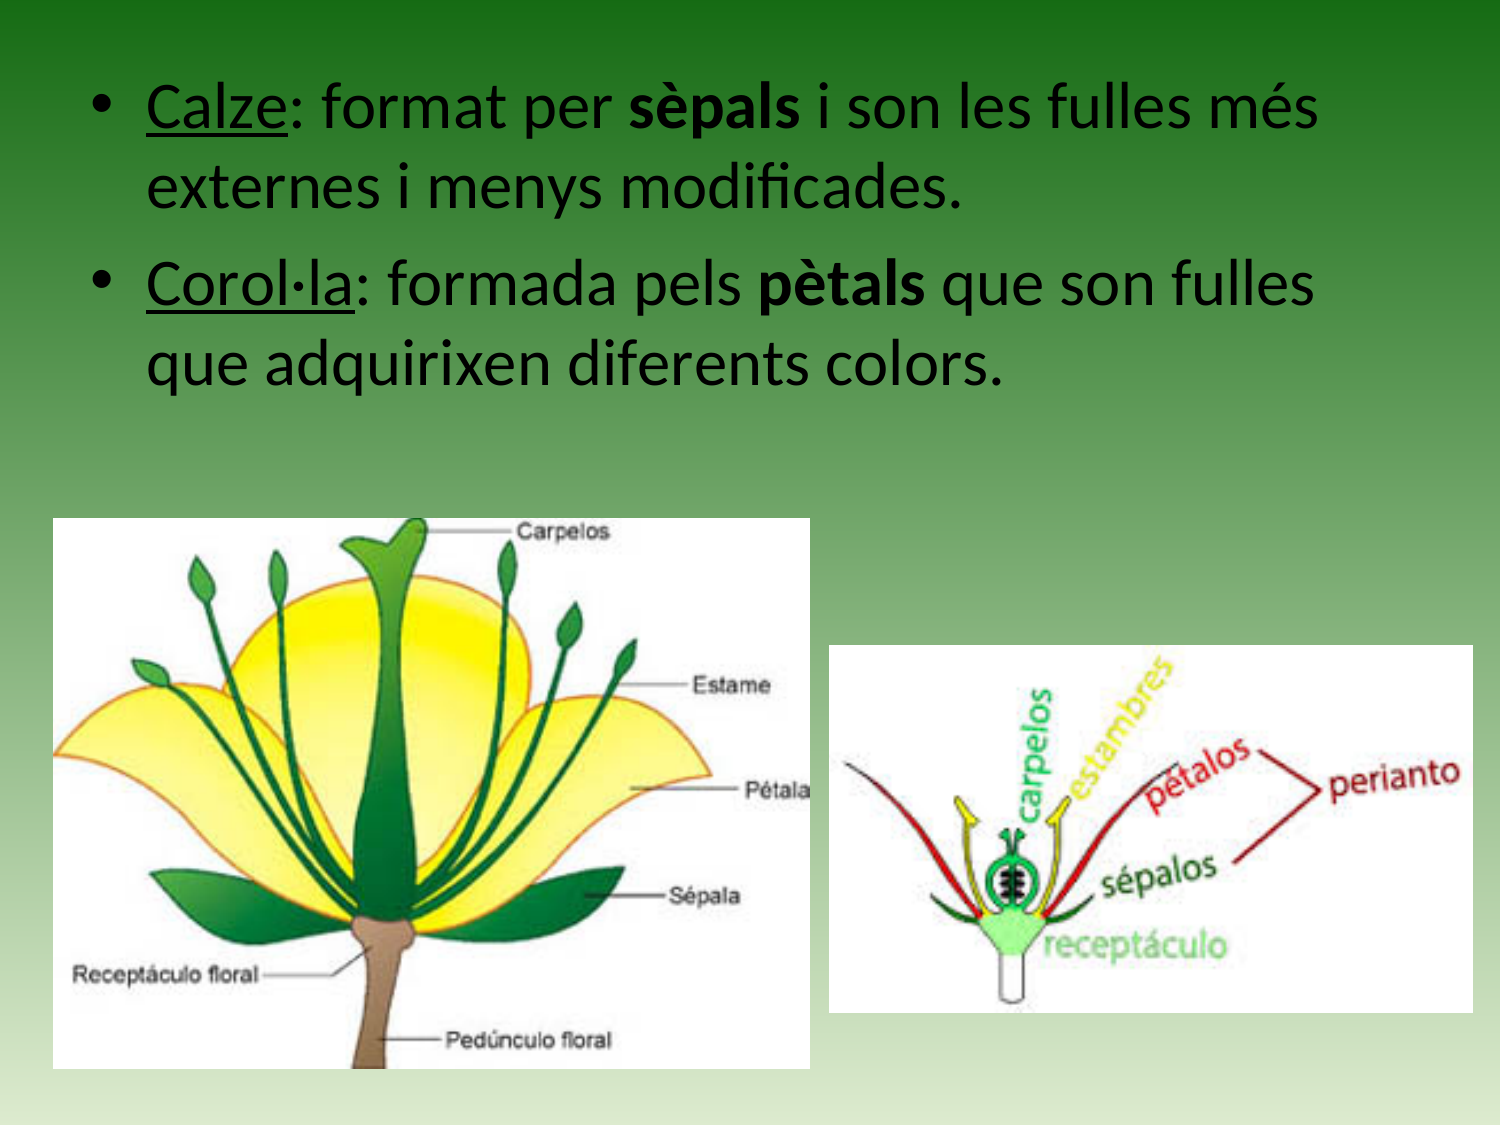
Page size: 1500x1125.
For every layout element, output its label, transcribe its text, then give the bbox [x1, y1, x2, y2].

picture [53, 518, 810, 1069]
picture [829, 645, 1473, 1013]
list Calze: format per sèpals i son les fulles més externes i menys modificades. Corol·la: formada pels pètals que son fulles que adquirixen diferents colors. [75, 54, 1426, 445]
